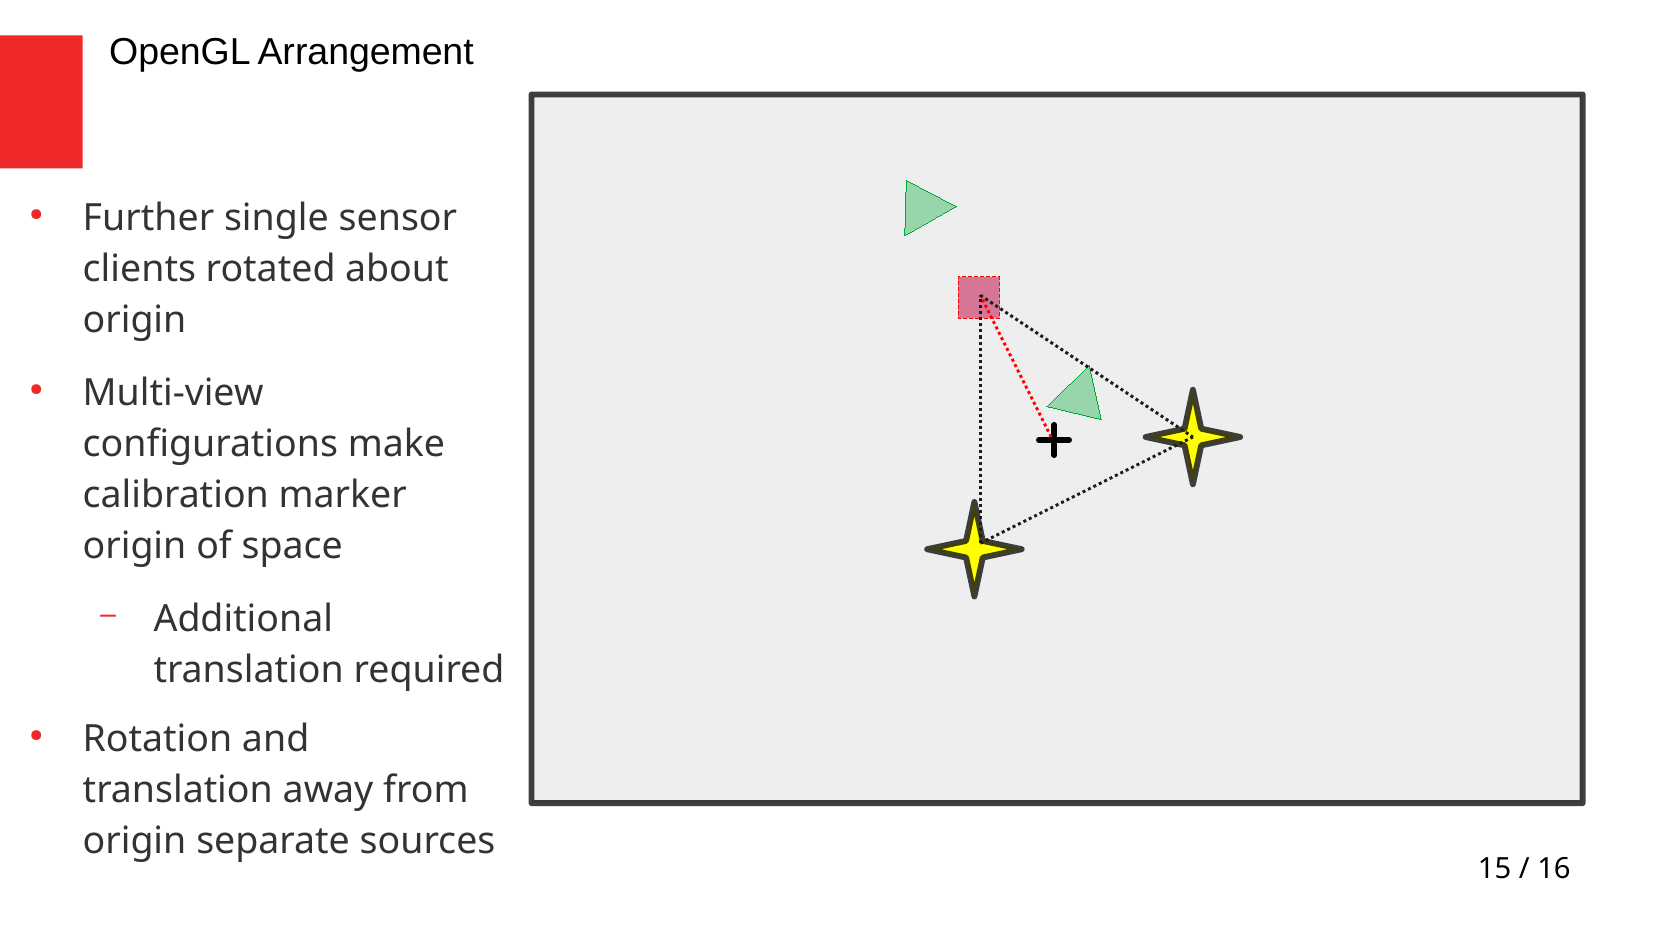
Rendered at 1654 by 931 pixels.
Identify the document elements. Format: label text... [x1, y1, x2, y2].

list Further single sensor clients rotated about origin Multi-view configurations make calibration marker origin of space Additional translation required Rotation and translation away from origin separate sources [11, 190, 508, 863]
text_box [531, 94, 1583, 804]
text_box OpenGL Arrangement [94, 23, 508, 95]
